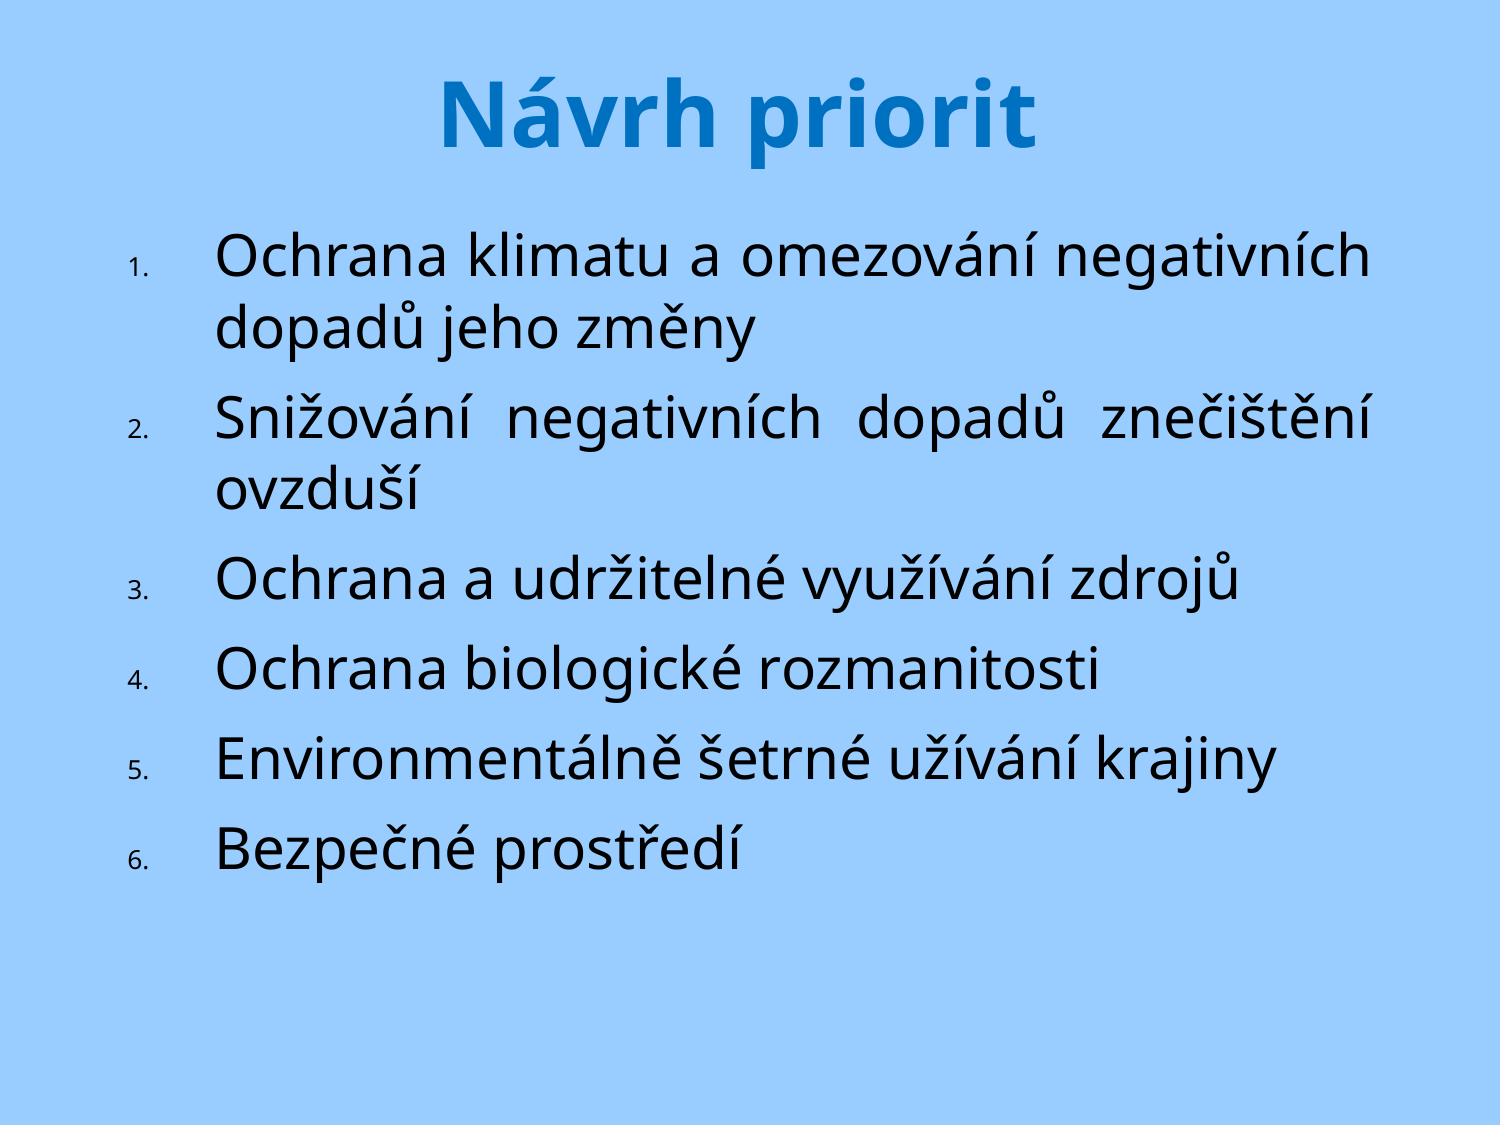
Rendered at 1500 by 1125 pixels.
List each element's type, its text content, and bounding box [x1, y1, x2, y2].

list Ochrana klimatu a omezování negativních dopadů jeho změny Snižování negativních dopadů znečištění ovzduší Ochrana a udržitelné využívání zdrojů Ochrana biologické rozmanitosti Environmentálně šetrné užívání krajiny Bezpečné prostředí [112, 212, 1388, 925]
title Návrh priorit [99, 37, 1375, 188]
